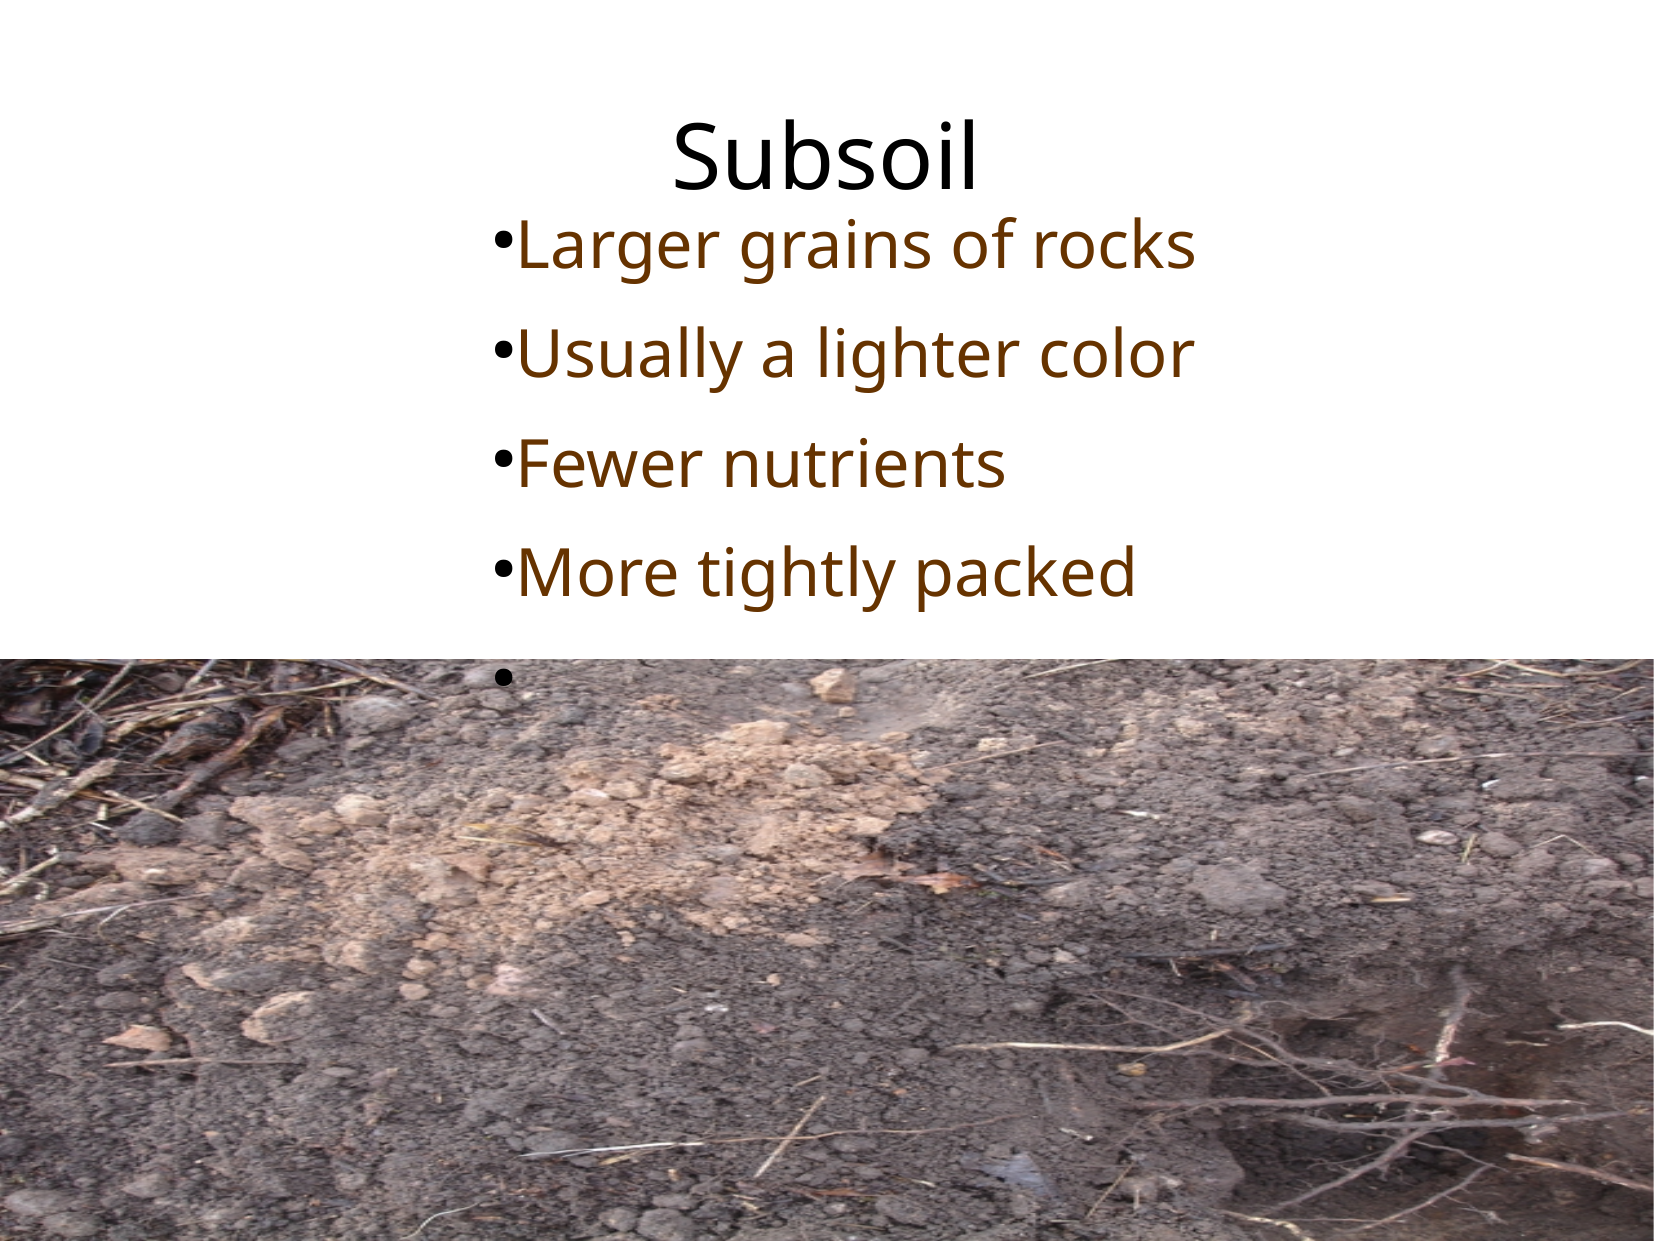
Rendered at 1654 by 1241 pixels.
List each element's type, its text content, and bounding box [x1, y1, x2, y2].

title Subsoil [82, 49, 1571, 257]
picture [0, 660, 1654, 1241]
list Larger grains of rocks Usually a lighter color Fewer nutrients More tightly packed [491, 201, 1654, 1021]
